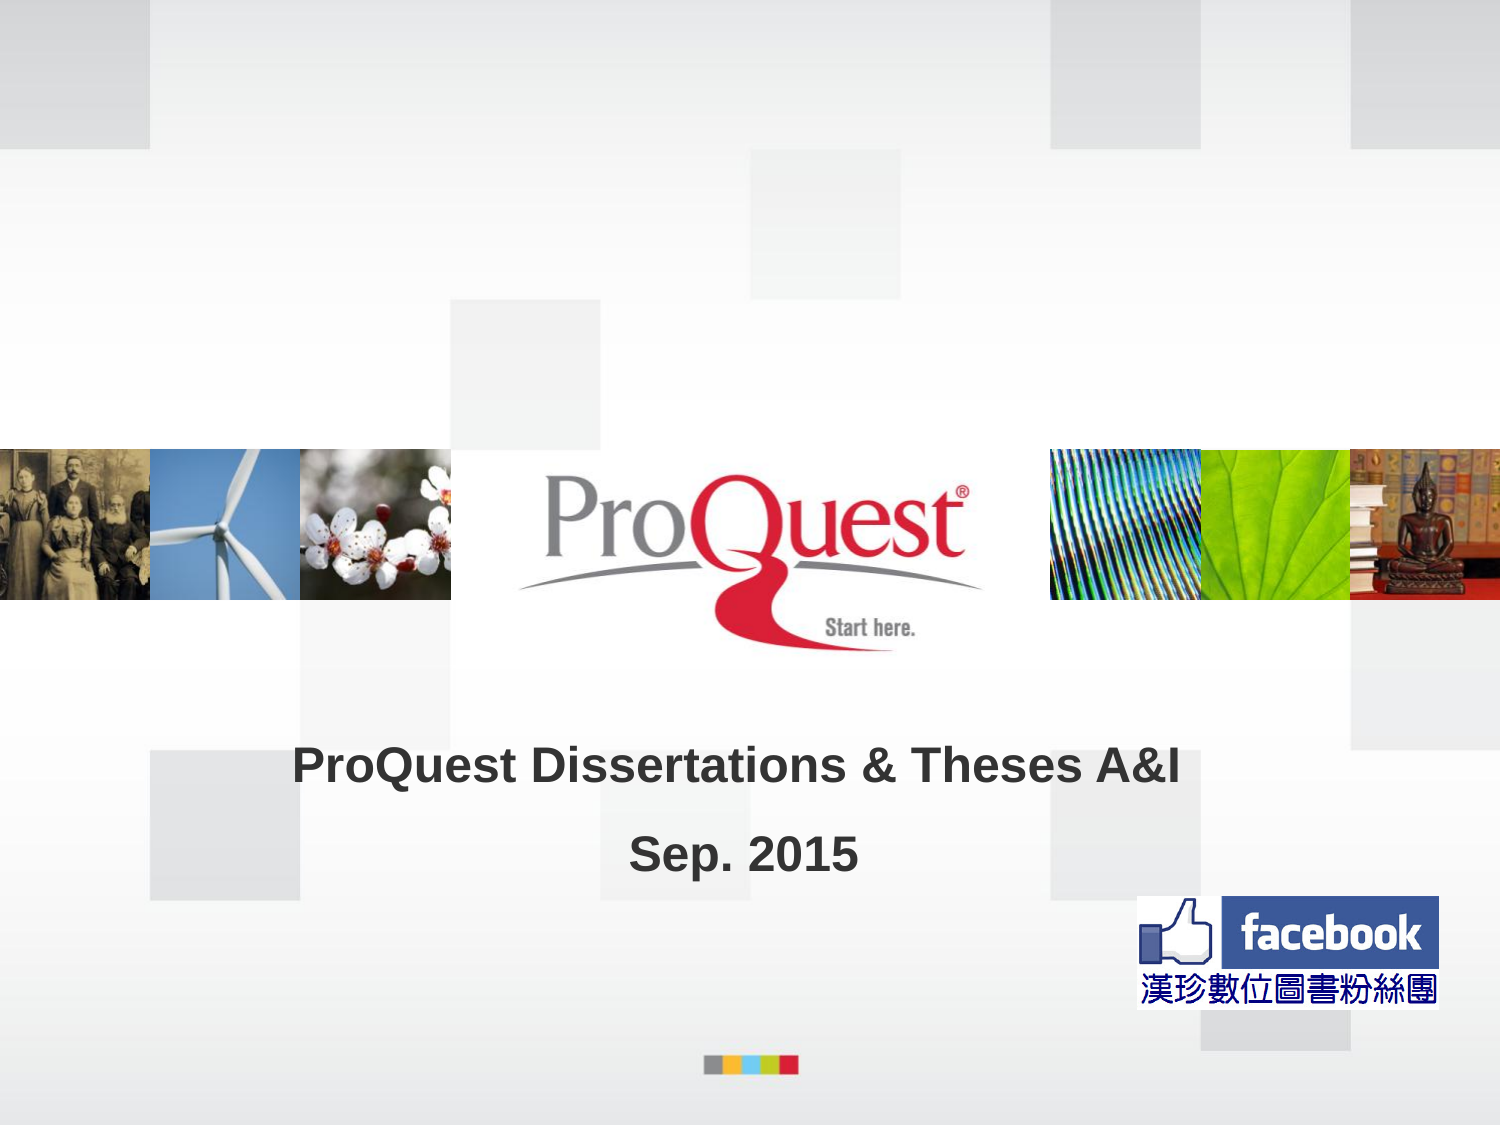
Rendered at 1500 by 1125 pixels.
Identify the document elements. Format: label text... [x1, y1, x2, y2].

picture [1137, 896, 1439, 1010]
text_box ProQuest Dissertations & Theses A&I Sep. 2015 [162, 725, 1326, 892]
